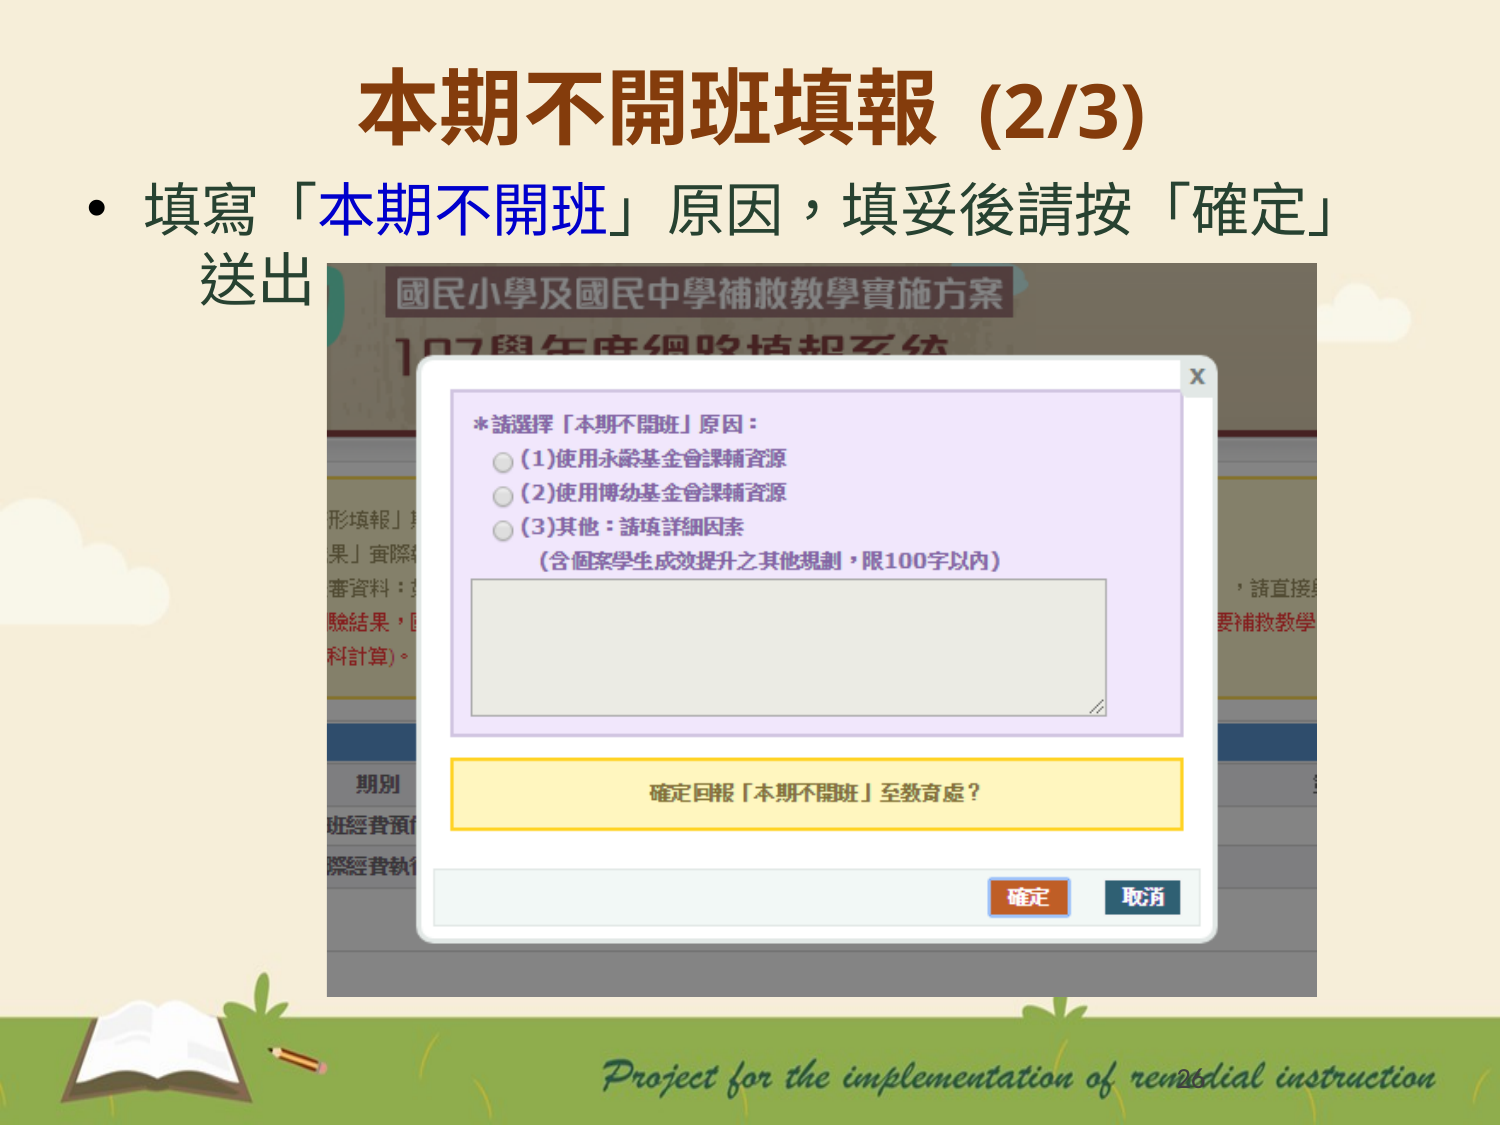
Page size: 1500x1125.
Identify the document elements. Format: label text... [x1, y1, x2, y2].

text_box [1161, 1046, 1499, 1107]
picture [326, 263, 1322, 997]
text_box 填寫「本期不開班」原因，填妥後請按「確定」送出。 [72, 178, 1430, 320]
title 本期不開班填報 (2/3) [13, 45, 1491, 178]
